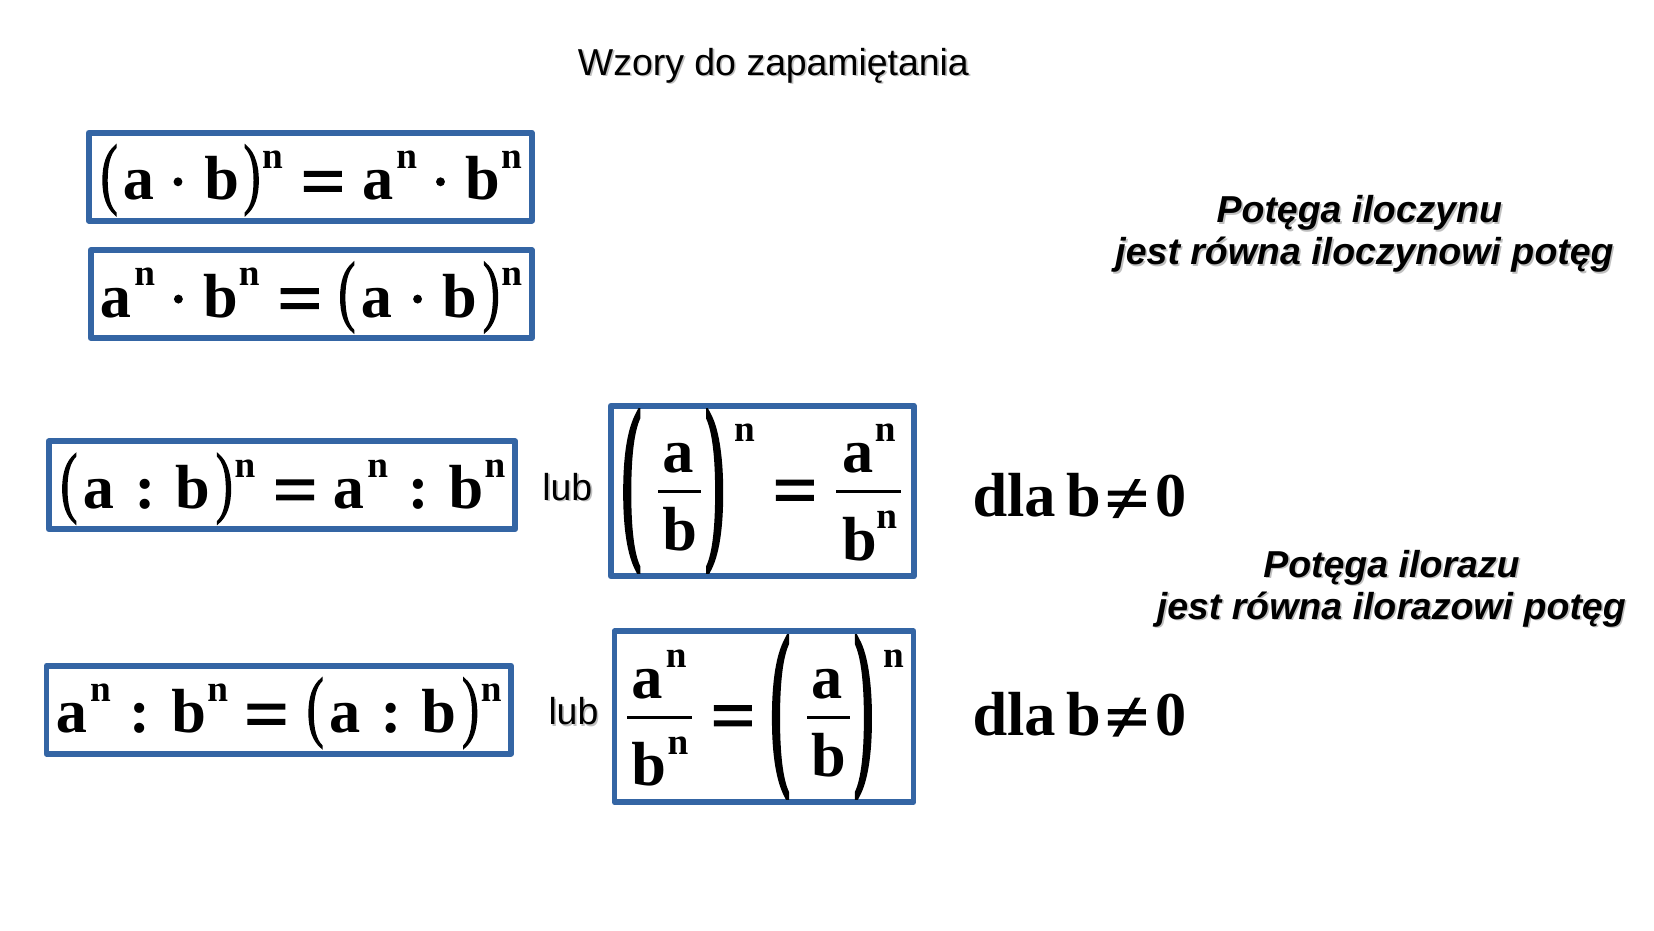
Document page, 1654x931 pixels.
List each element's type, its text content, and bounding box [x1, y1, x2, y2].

text_box lub [527, 458, 608, 516]
chart [613, 408, 911, 574]
chart [93, 253, 529, 336]
chart [49, 668, 509, 751]
chart [91, 135, 529, 218]
chart [617, 634, 911, 800]
text_box Potęga iloczynu jest równa iloczynowi potęg [1100, 181, 1630, 281]
chart [51, 444, 513, 527]
text_box lub [533, 683, 614, 741]
chart [966, 460, 1193, 530]
chart [966, 679, 1193, 749]
text_box Wzory do zapamiętania [563, 33, 984, 91]
text_box Potęga ilorazu jest równa ilorazowi potęg [1142, 535, 1642, 635]
